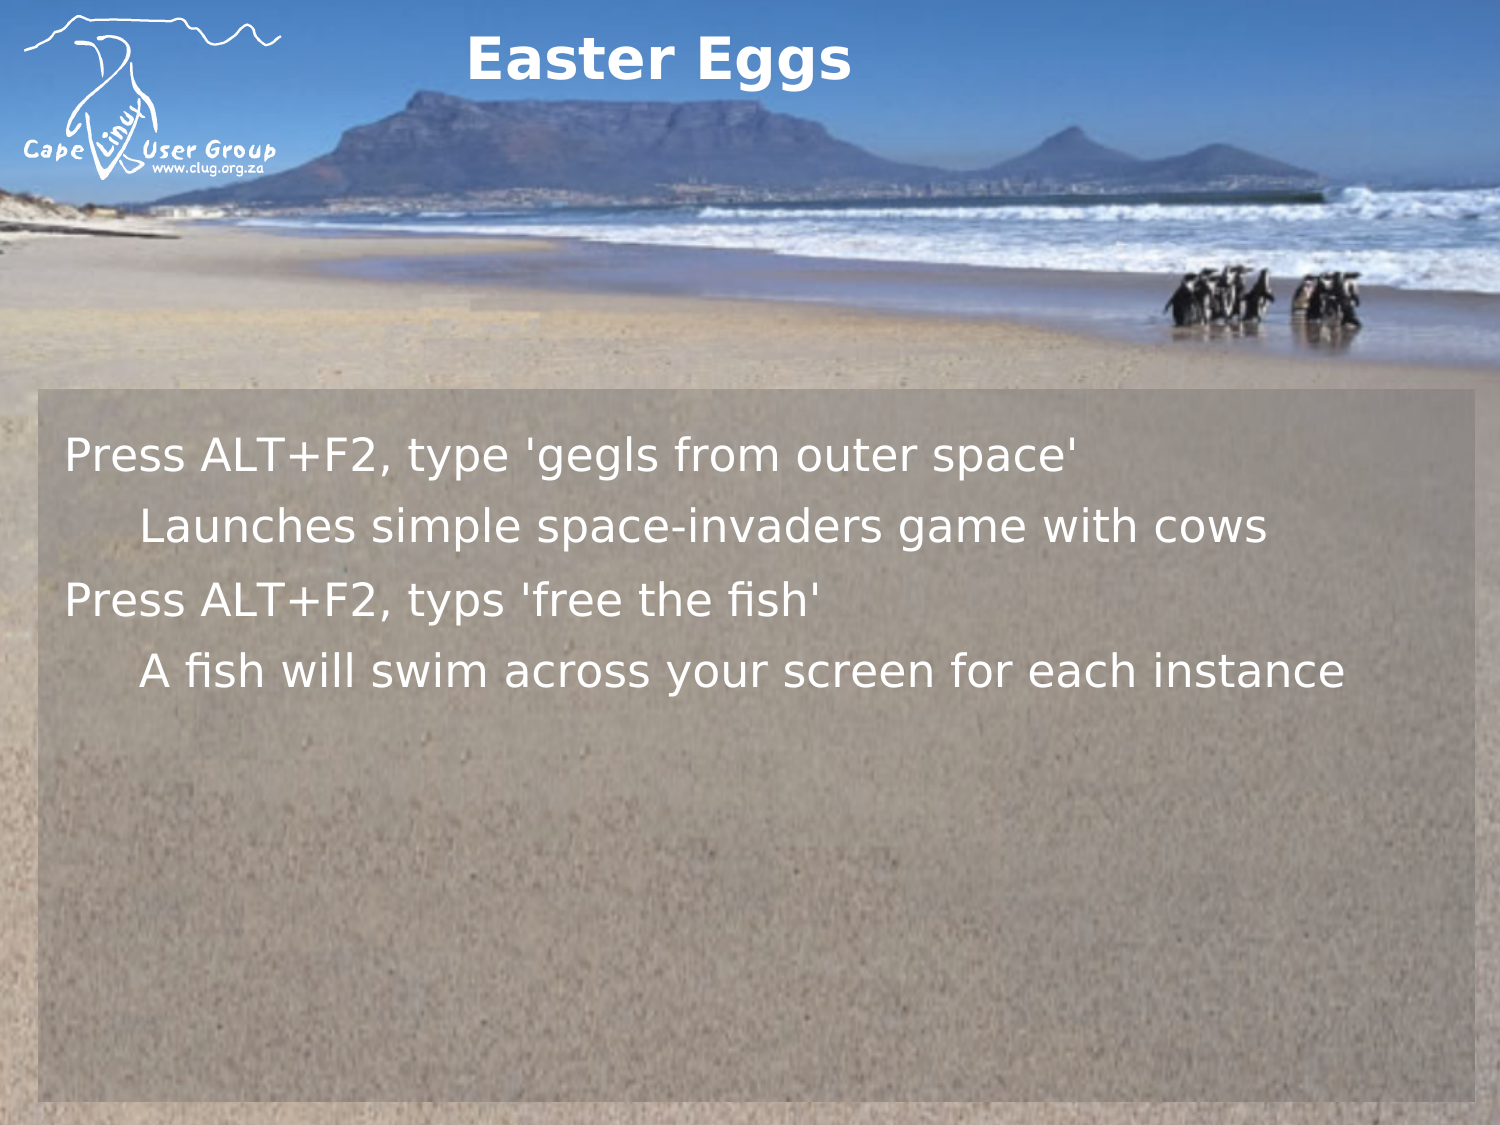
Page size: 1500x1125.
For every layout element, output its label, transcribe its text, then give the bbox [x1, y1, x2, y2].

list Press ALT+F2, type 'gegls from outer space' Launches simple space-invaders game with cows Press ALT+F2, typs 'free the fish' A fish will swim across your screen for each instance [64, 425, 1476, 1109]
title Easter Eggs [465, 0, 1484, 115]
picture [0, 0, 1500, 1125]
